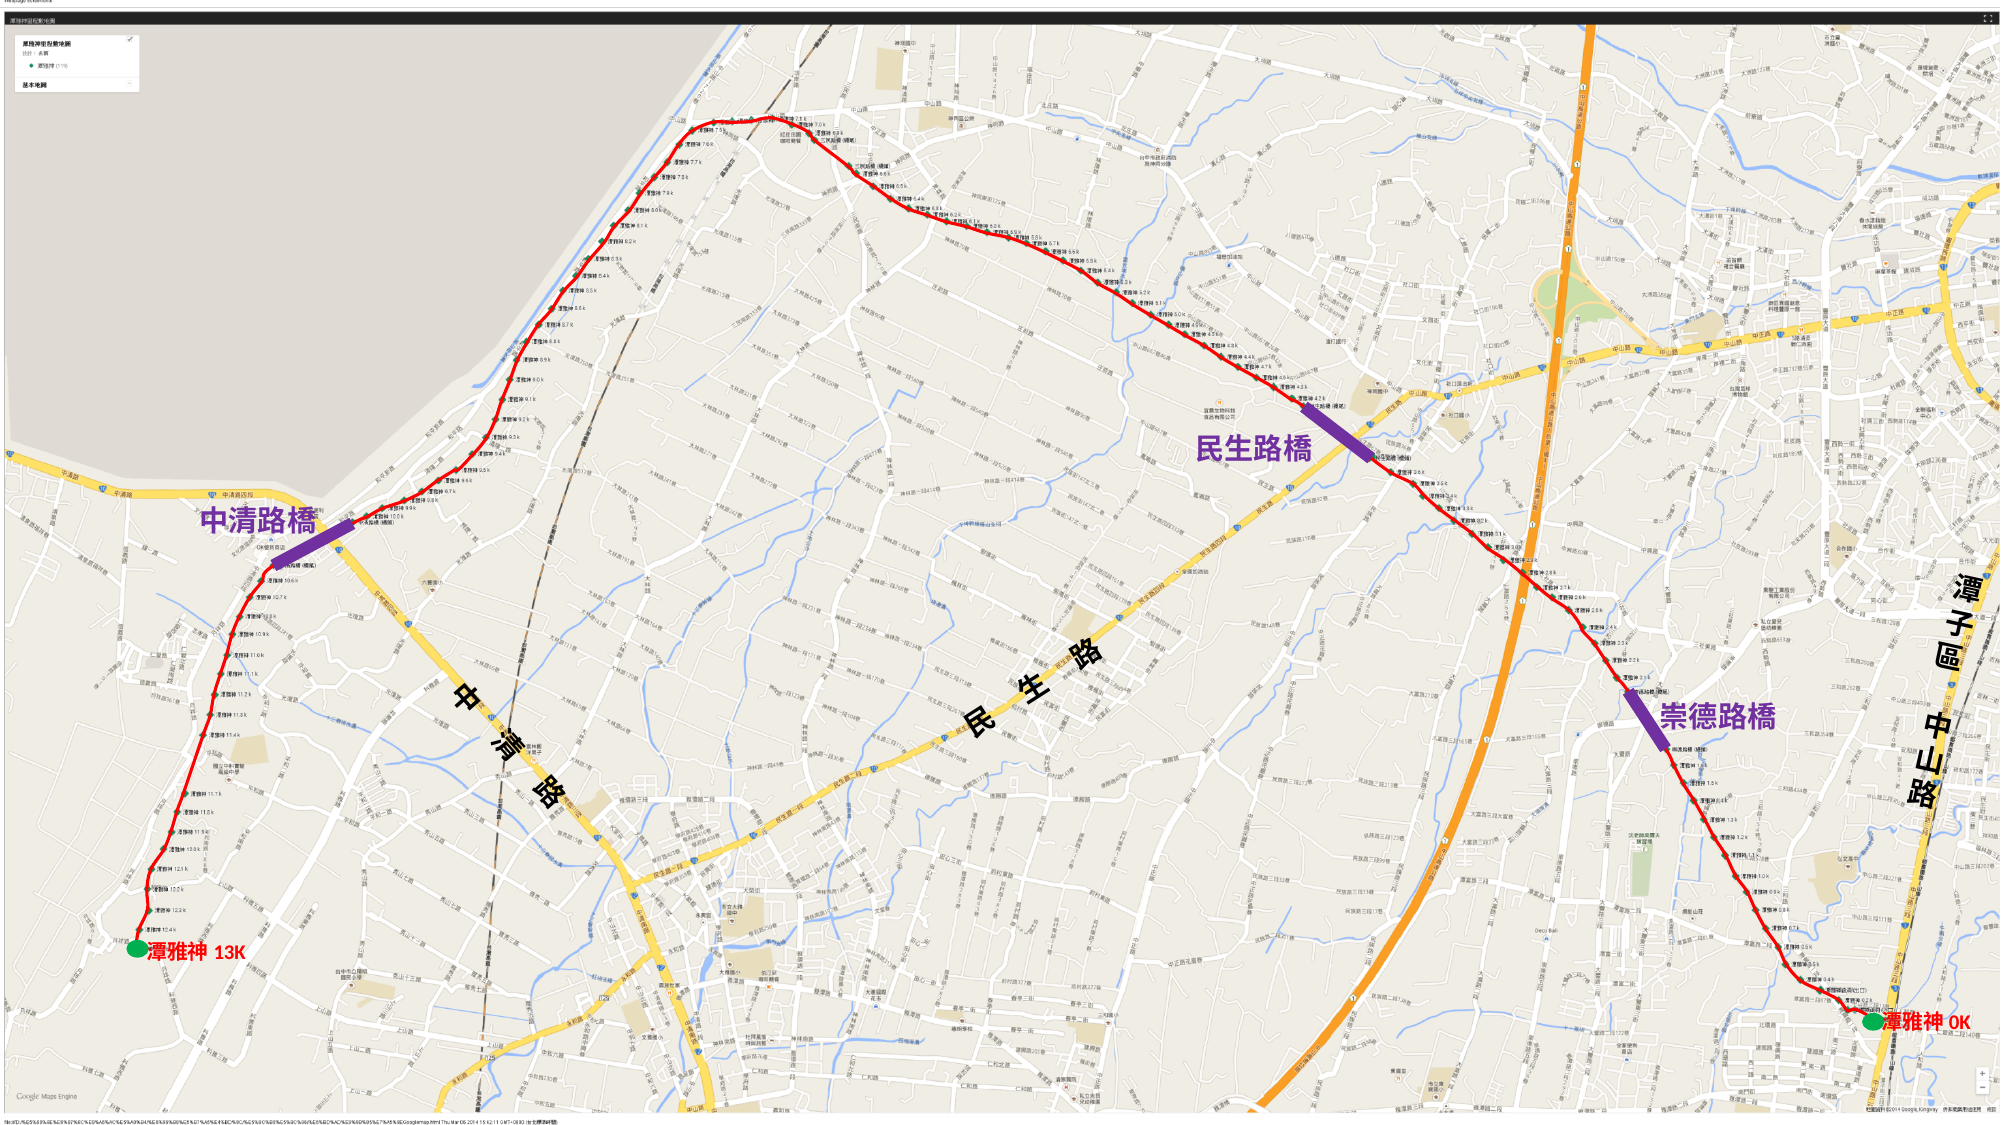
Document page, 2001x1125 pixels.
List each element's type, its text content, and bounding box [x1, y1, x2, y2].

text_box 中清路橋 [120, 494, 396, 545]
text_box [1863, 1013, 1884, 1030]
text_box 中 清 路 [335, 554, 682, 936]
text_box 潭雅神13K [127, 931, 265, 971]
text_box 民 生 路 [673, 473, 1392, 928]
text_box 潭 子 區 中 山 路 [1855, 557, 2000, 962]
text_box 潭雅神0K [1857, 1001, 1995, 1042]
text_box [127, 940, 148, 957]
text_box 崇德路橋 [1605, 691, 1831, 741]
picture [0, 0, 2000, 1125]
text_box 民生路橋 [1109, 423, 1399, 473]
